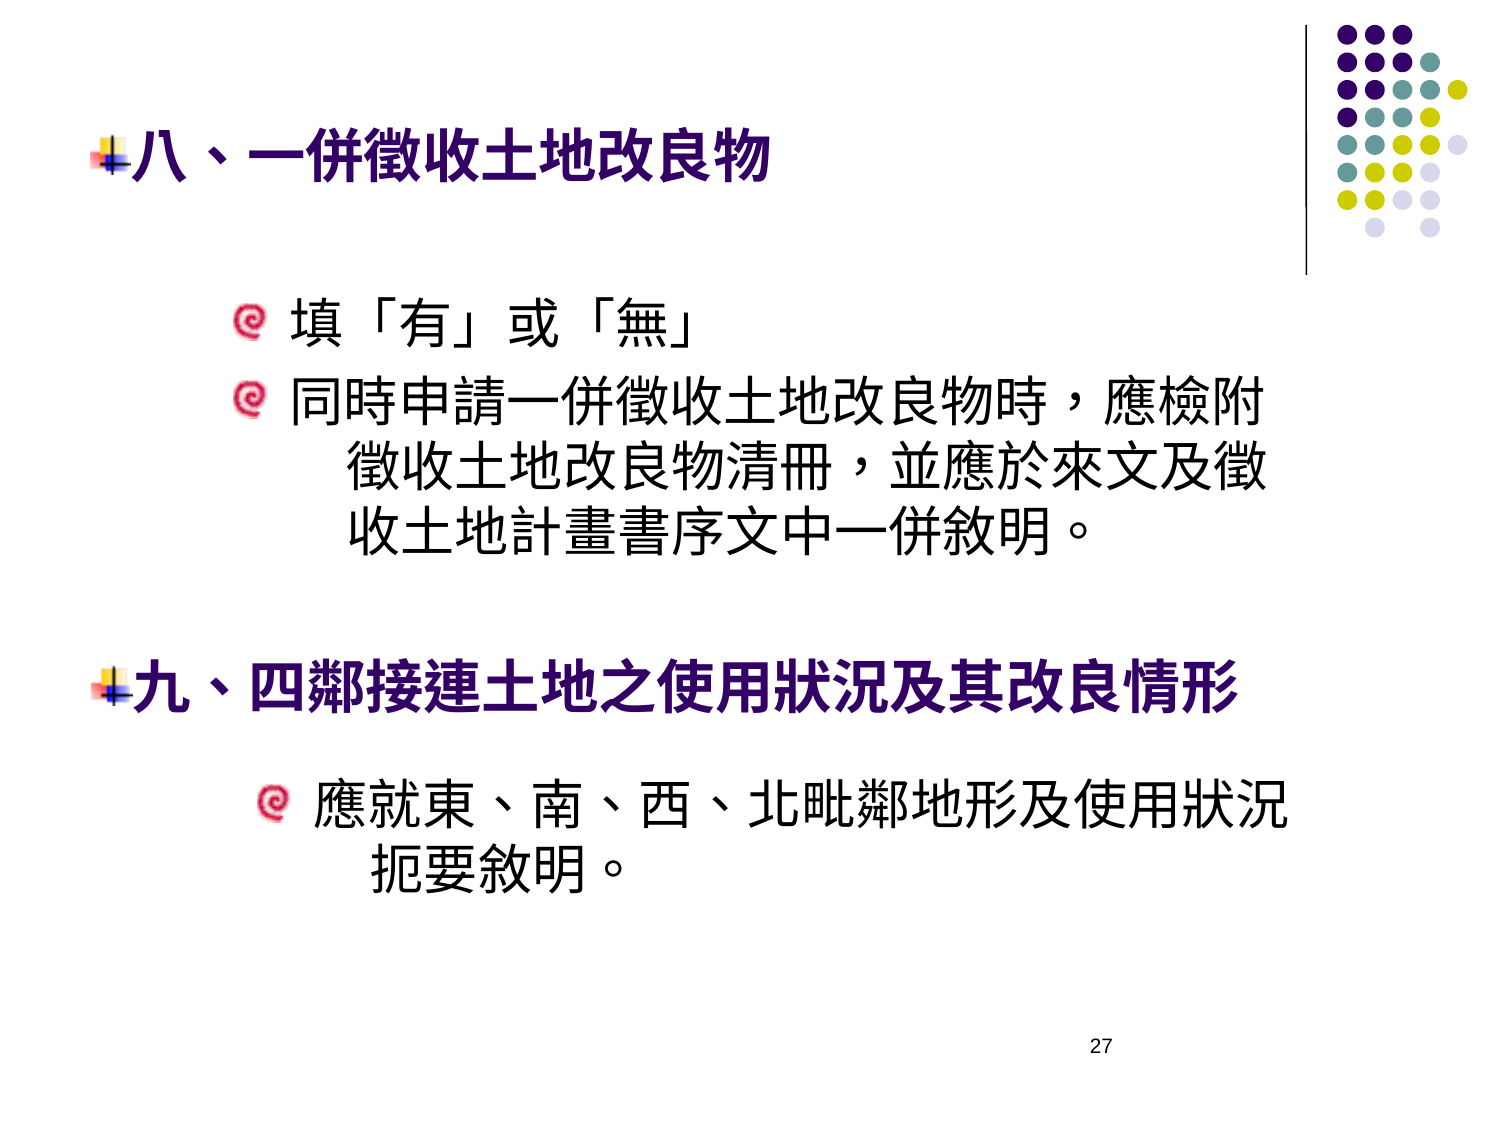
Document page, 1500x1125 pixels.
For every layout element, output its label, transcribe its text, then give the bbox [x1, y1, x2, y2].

title 八、一併徵收土地改良物 [75, 20, 1313, 197]
text_box 九、四鄰接連土地之使用狀況及其改良情形 [77, 610, 1314, 728]
text_box 應就東、南、西、北毗鄰地形及使用狀況扼要敘明。 [242, 763, 1329, 1032]
text_box [1074, 1025, 1426, 1101]
list 填「有」或「無」 同時申請一併徵收土地改良物時，應檢附徵收土地改良物清冊，並應於來文及徵收土地計畫書序文中一併敘明。 [218, 282, 1306, 598]
